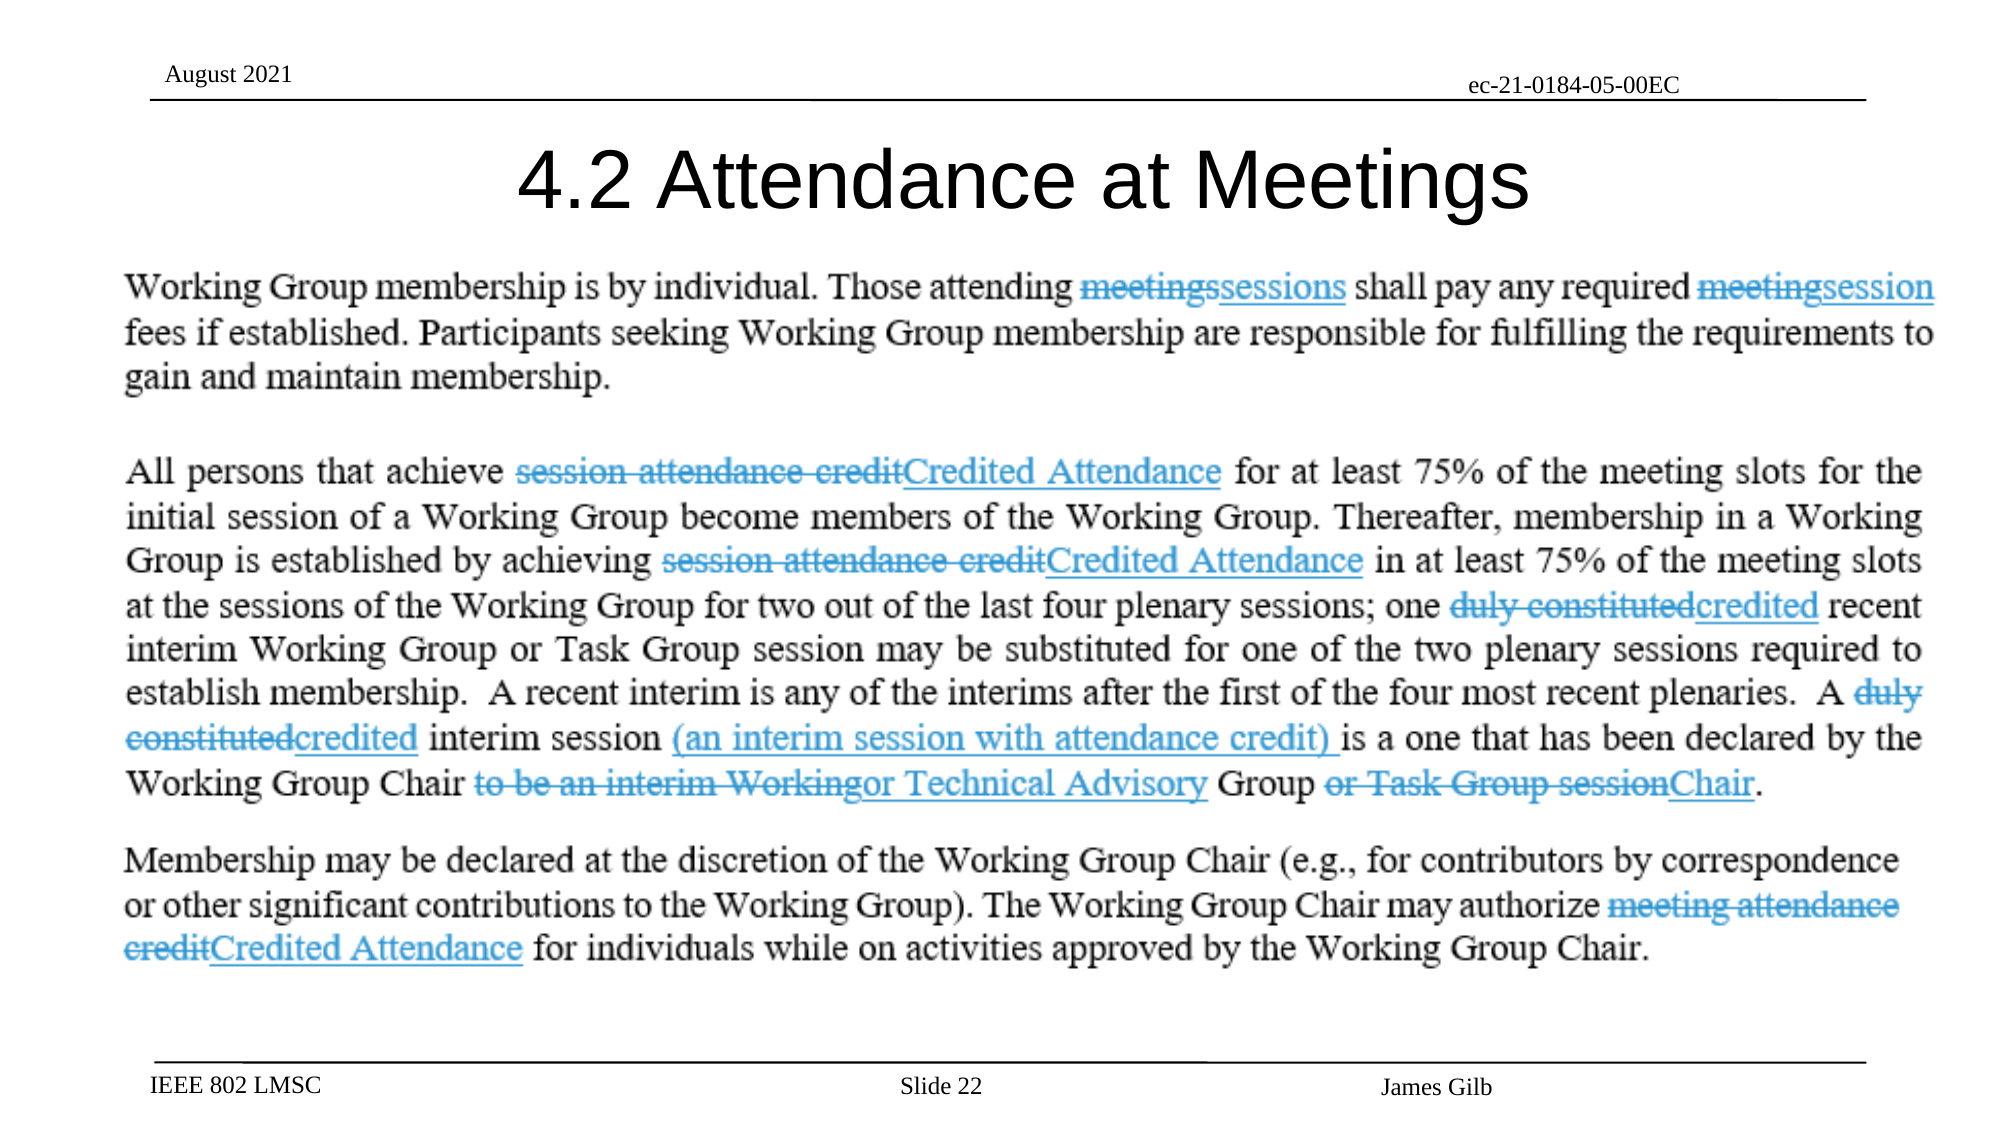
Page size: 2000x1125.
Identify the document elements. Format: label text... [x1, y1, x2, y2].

text_box Slide [799, 1069, 1083, 1108]
picture [112, 262, 1951, 402]
picture [122, 450, 1941, 826]
picture [112, 838, 1918, 976]
title 4.2 Attendance at Meetings [149, 112, 1900, 238]
